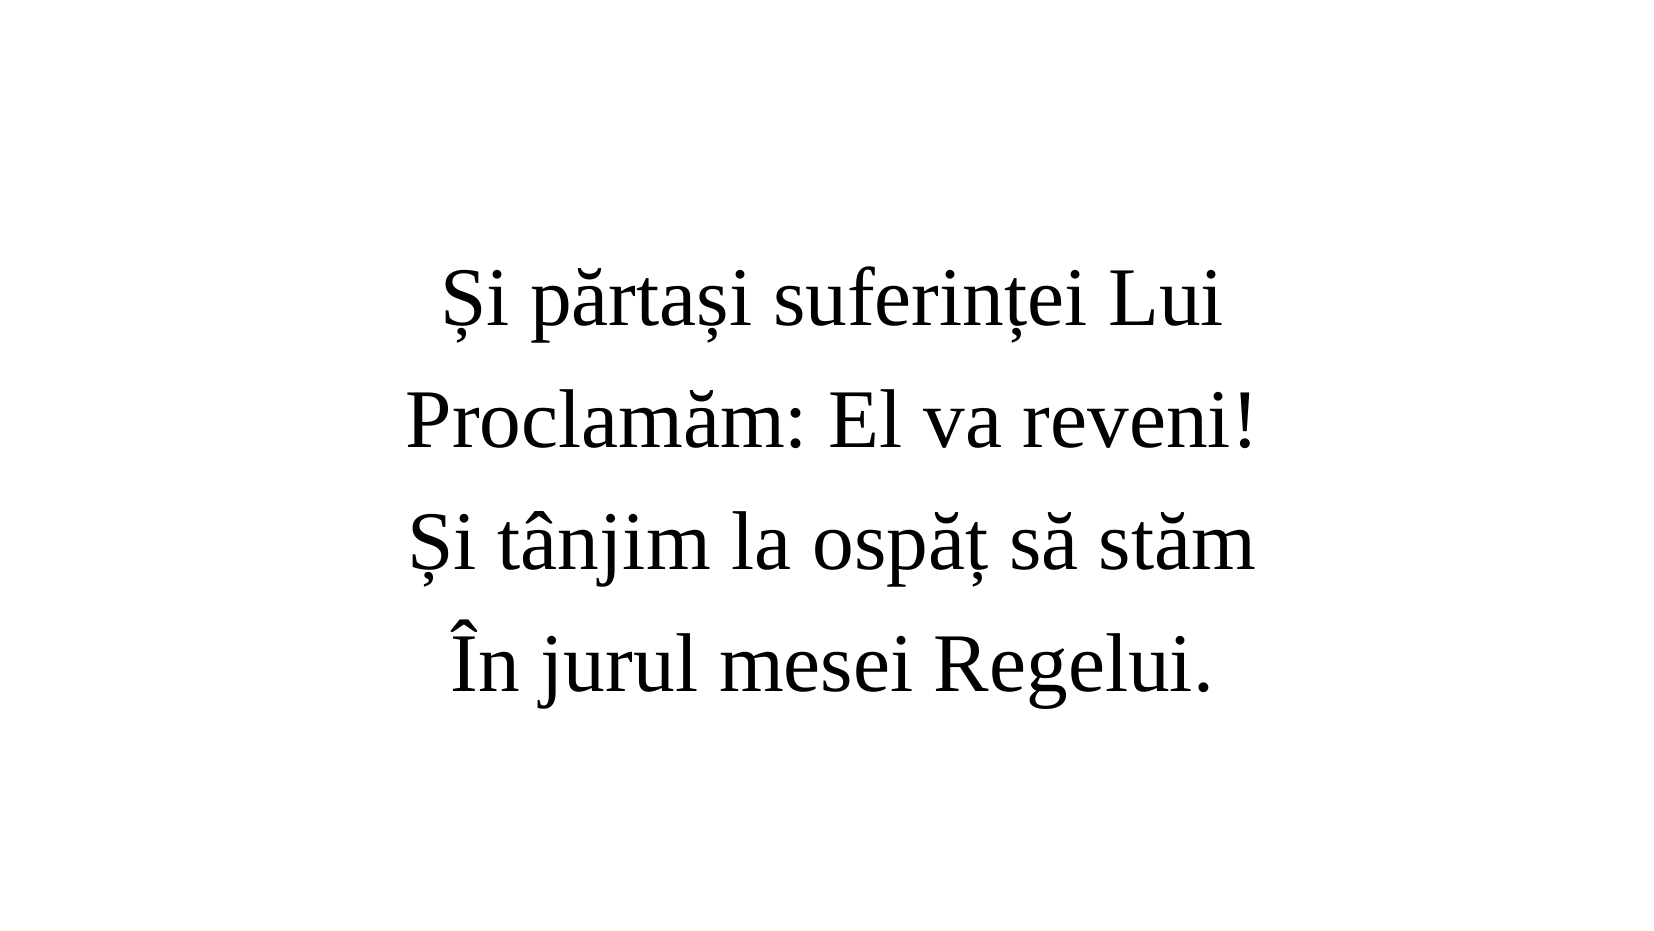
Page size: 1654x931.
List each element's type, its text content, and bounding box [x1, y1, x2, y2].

subtitle Și părtași suferinței Lui Proclamăm: El va reveni! Și tânjim la ospăț să stăm În jurul mesei Regelui. [141, 238, 1524, 713]
